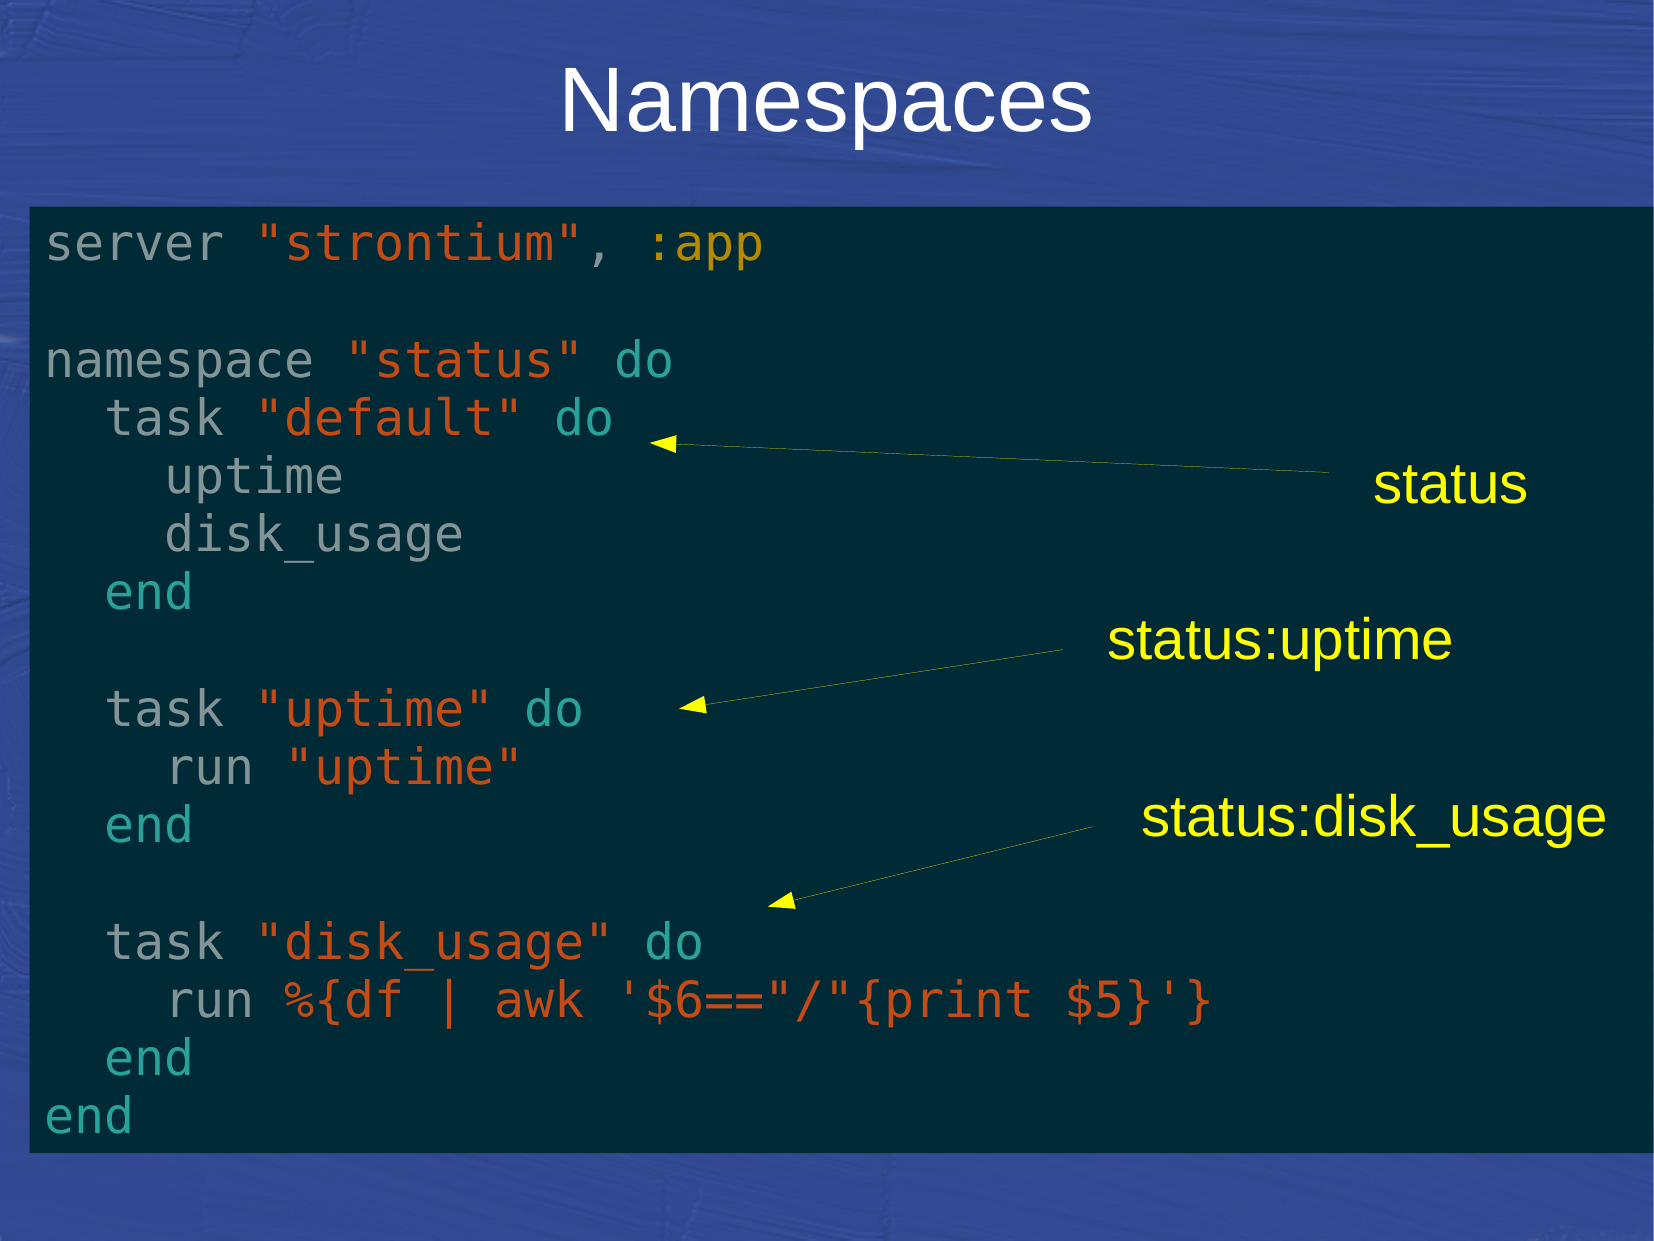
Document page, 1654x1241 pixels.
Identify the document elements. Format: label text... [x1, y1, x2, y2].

text_box status:disk_usage [1126, 776, 1625, 857]
text_box server "strontium", :app namespace "status" do task "default" do uptime disk_usage end task "uptime" do run "uptime" end task "disk_usage" do run %{df | awk '$6=="/"{print $5}'} end end [29, 206, 1654, 1154]
text_box status [1358, 442, 1544, 523]
title Namespaces [82, 3, 1571, 196]
text_box status:uptime [1092, 599, 1470, 680]
picture [0, 0, 1654, 1241]
